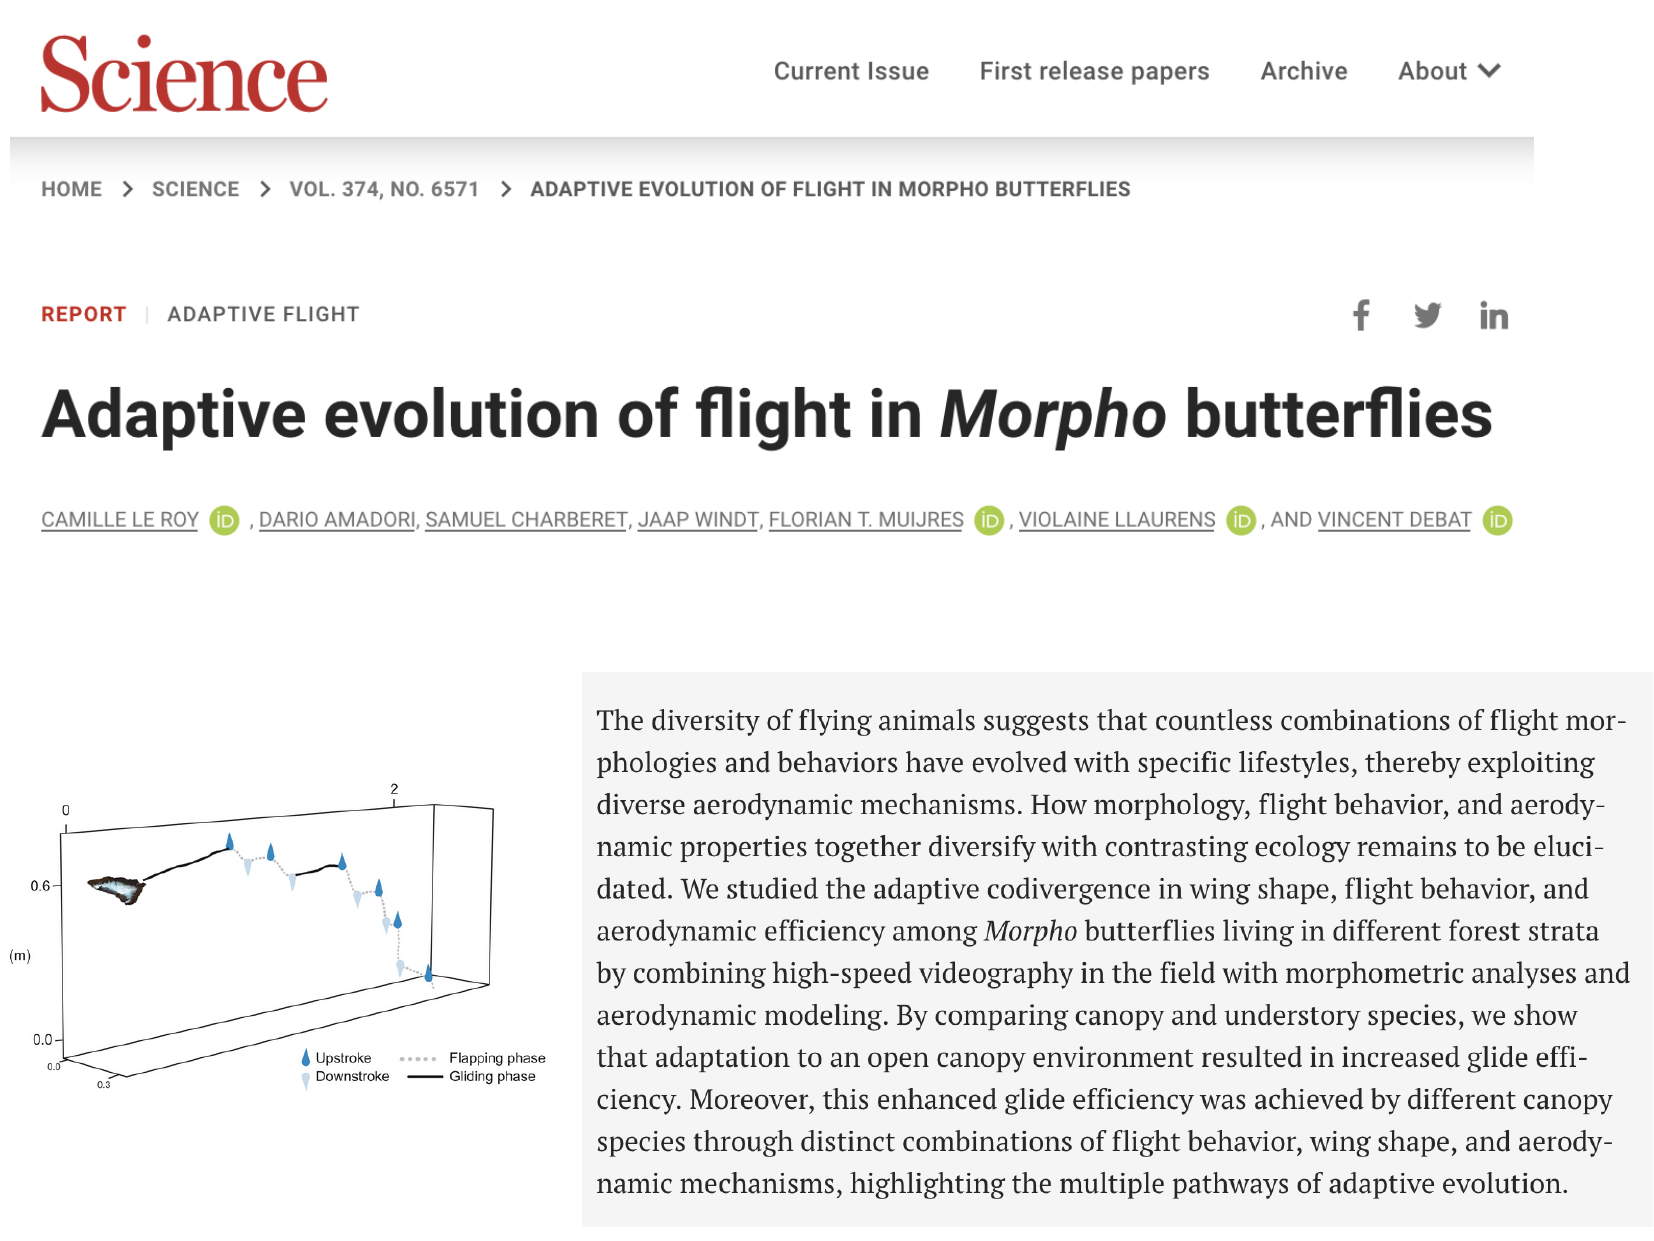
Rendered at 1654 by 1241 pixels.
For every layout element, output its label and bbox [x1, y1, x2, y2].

picture [10, 17, 1534, 561]
picture [0, 672, 1654, 1228]
